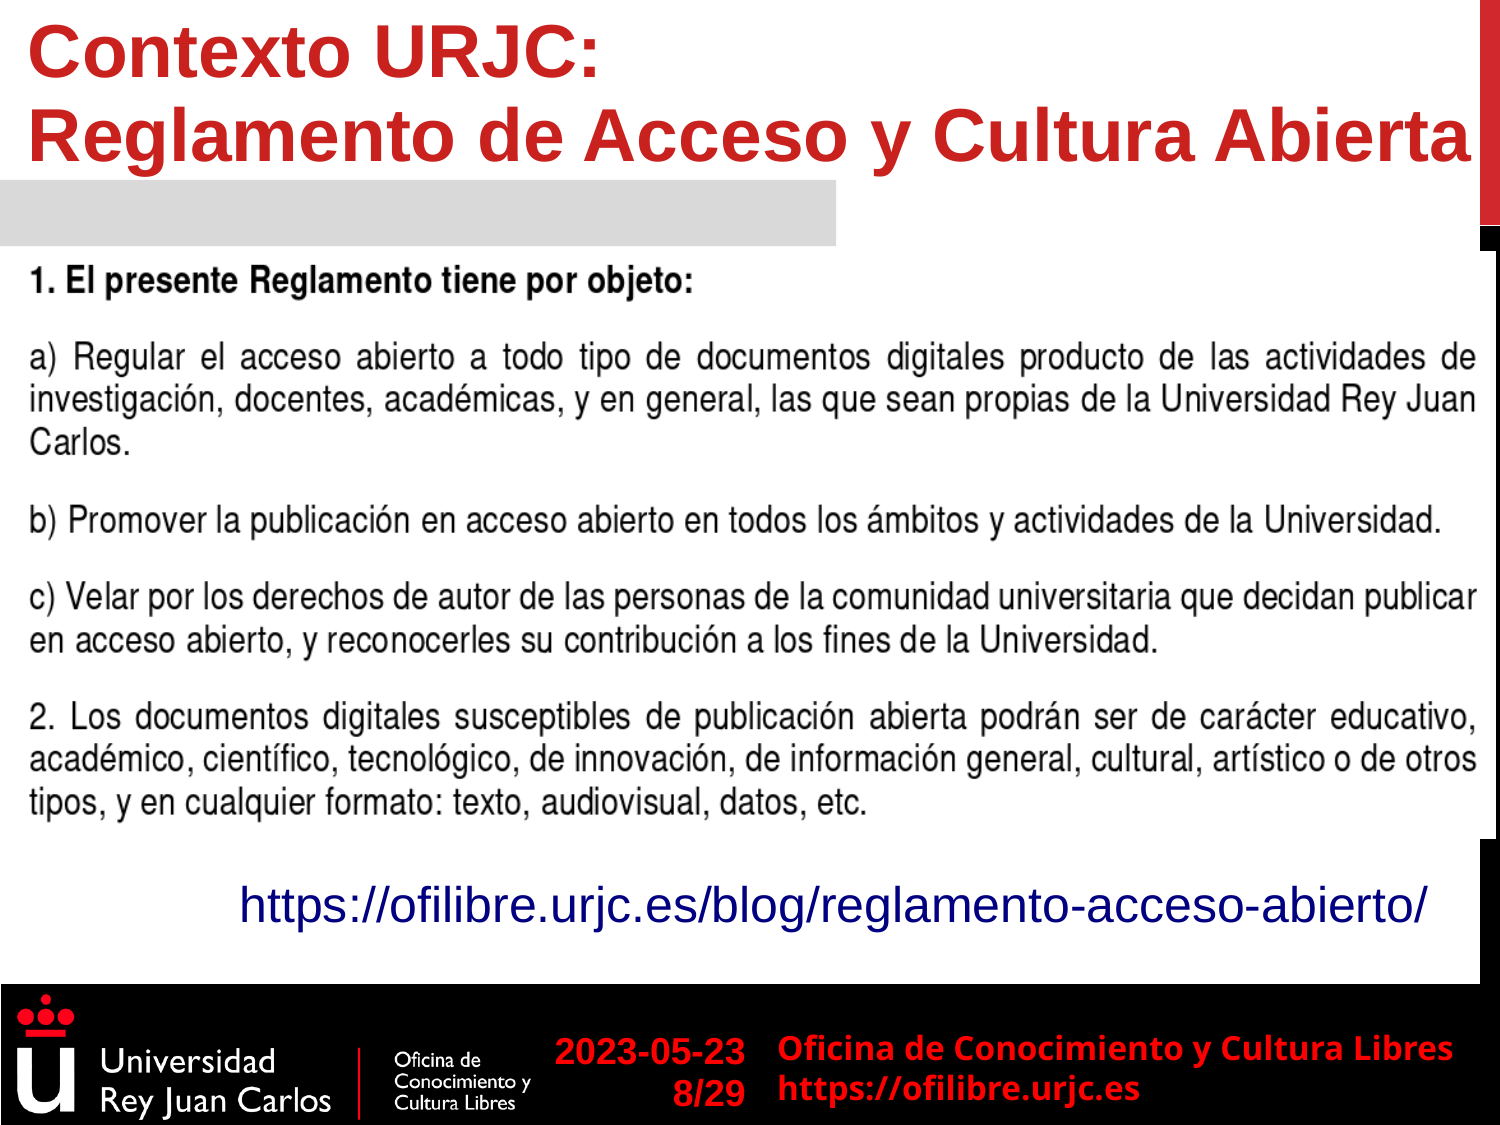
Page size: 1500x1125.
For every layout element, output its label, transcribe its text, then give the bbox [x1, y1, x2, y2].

picture [14, 251, 1496, 839]
picture [17, 994, 531, 1120]
text_box https://ofilibre.urjc.es/blog/reglamento-acceso-abierto/ [225, 870, 1486, 961]
text_box Contexto URJC: Reglamento de Acceso y Cultura Abierta [13, 2, 1491, 202]
